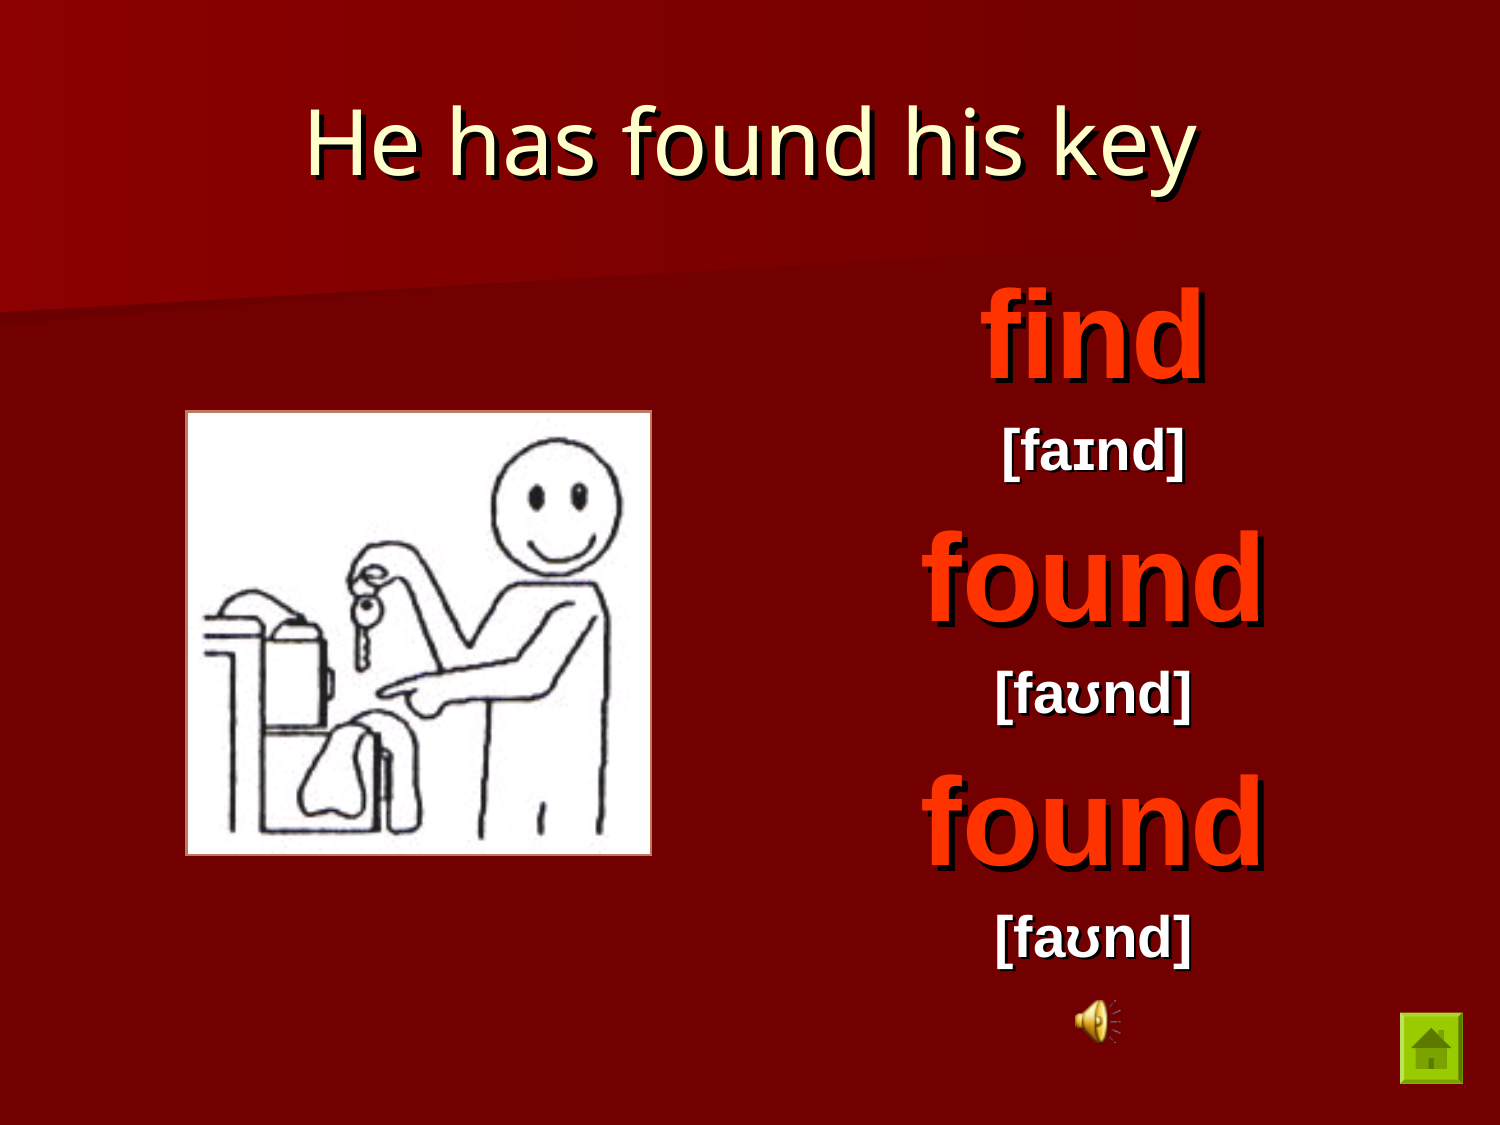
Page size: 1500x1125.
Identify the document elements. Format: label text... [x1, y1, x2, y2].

text_box [1401, 1012, 1463, 1084]
picture [187, 412, 651, 854]
list find [faɪnd] found [faʊnd] found [faʊnd] [762, 262, 1426, 1000]
title He has found his key [75, 45, 1426, 233]
picture [1074, 999, 1126, 1051]
